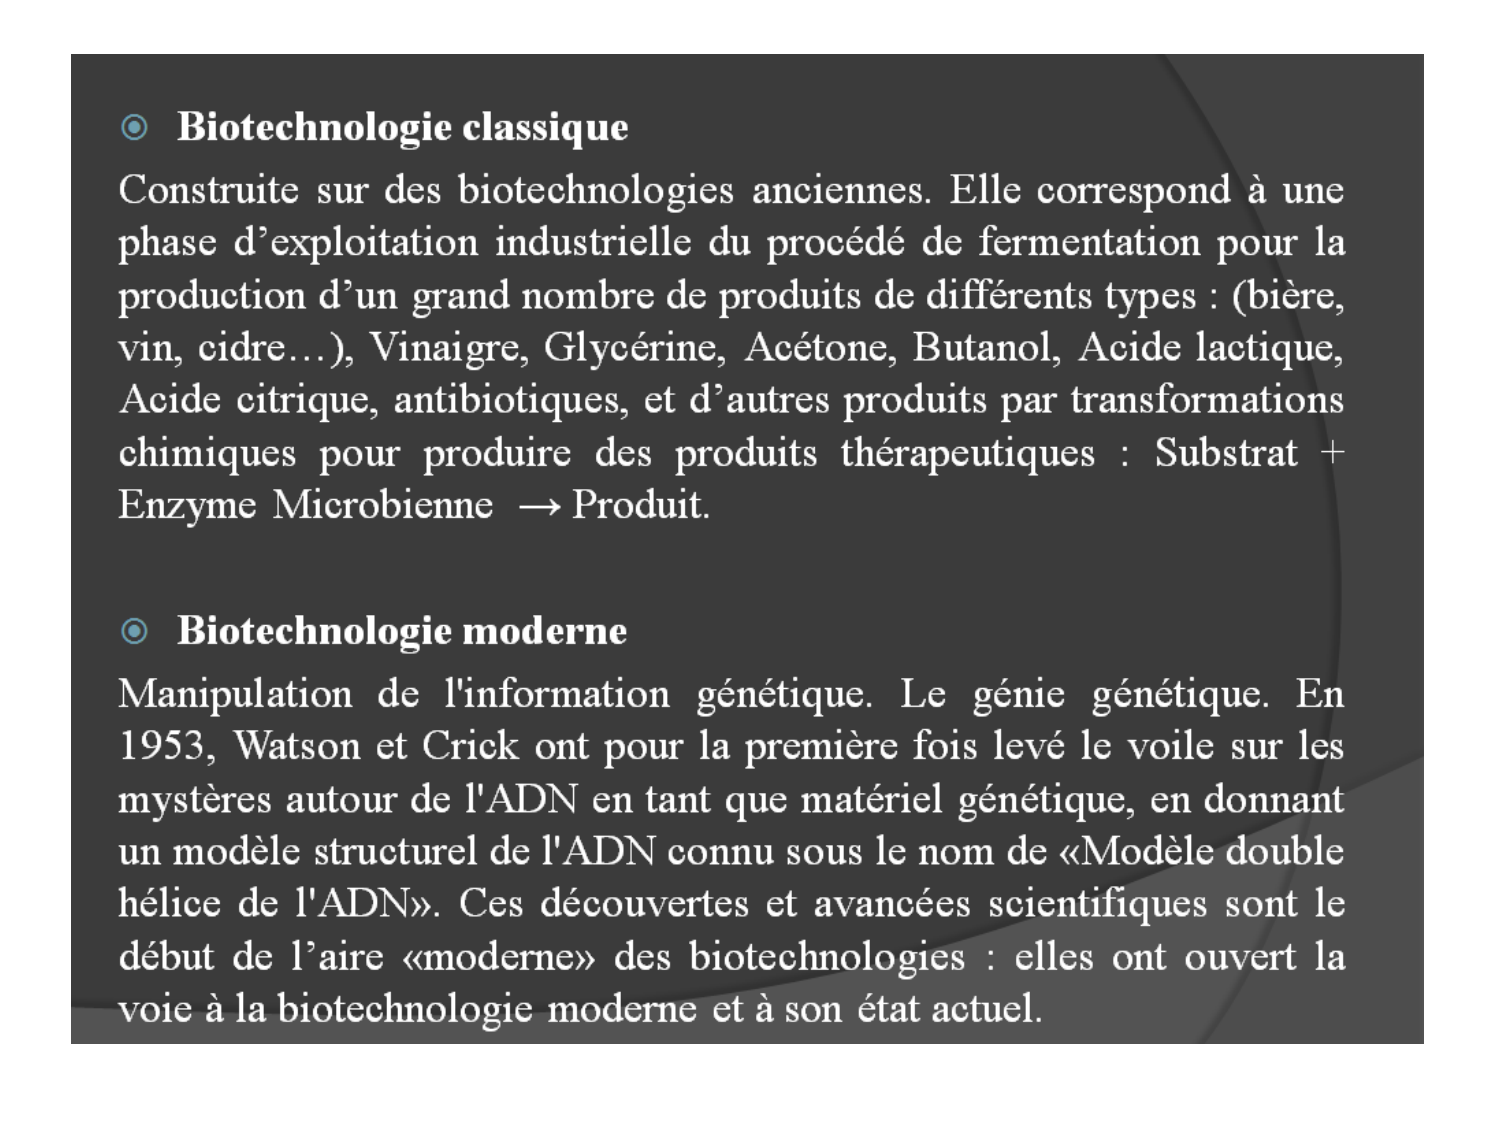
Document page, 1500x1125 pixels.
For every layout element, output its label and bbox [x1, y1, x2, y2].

picture [71, 54, 1424, 1044]
